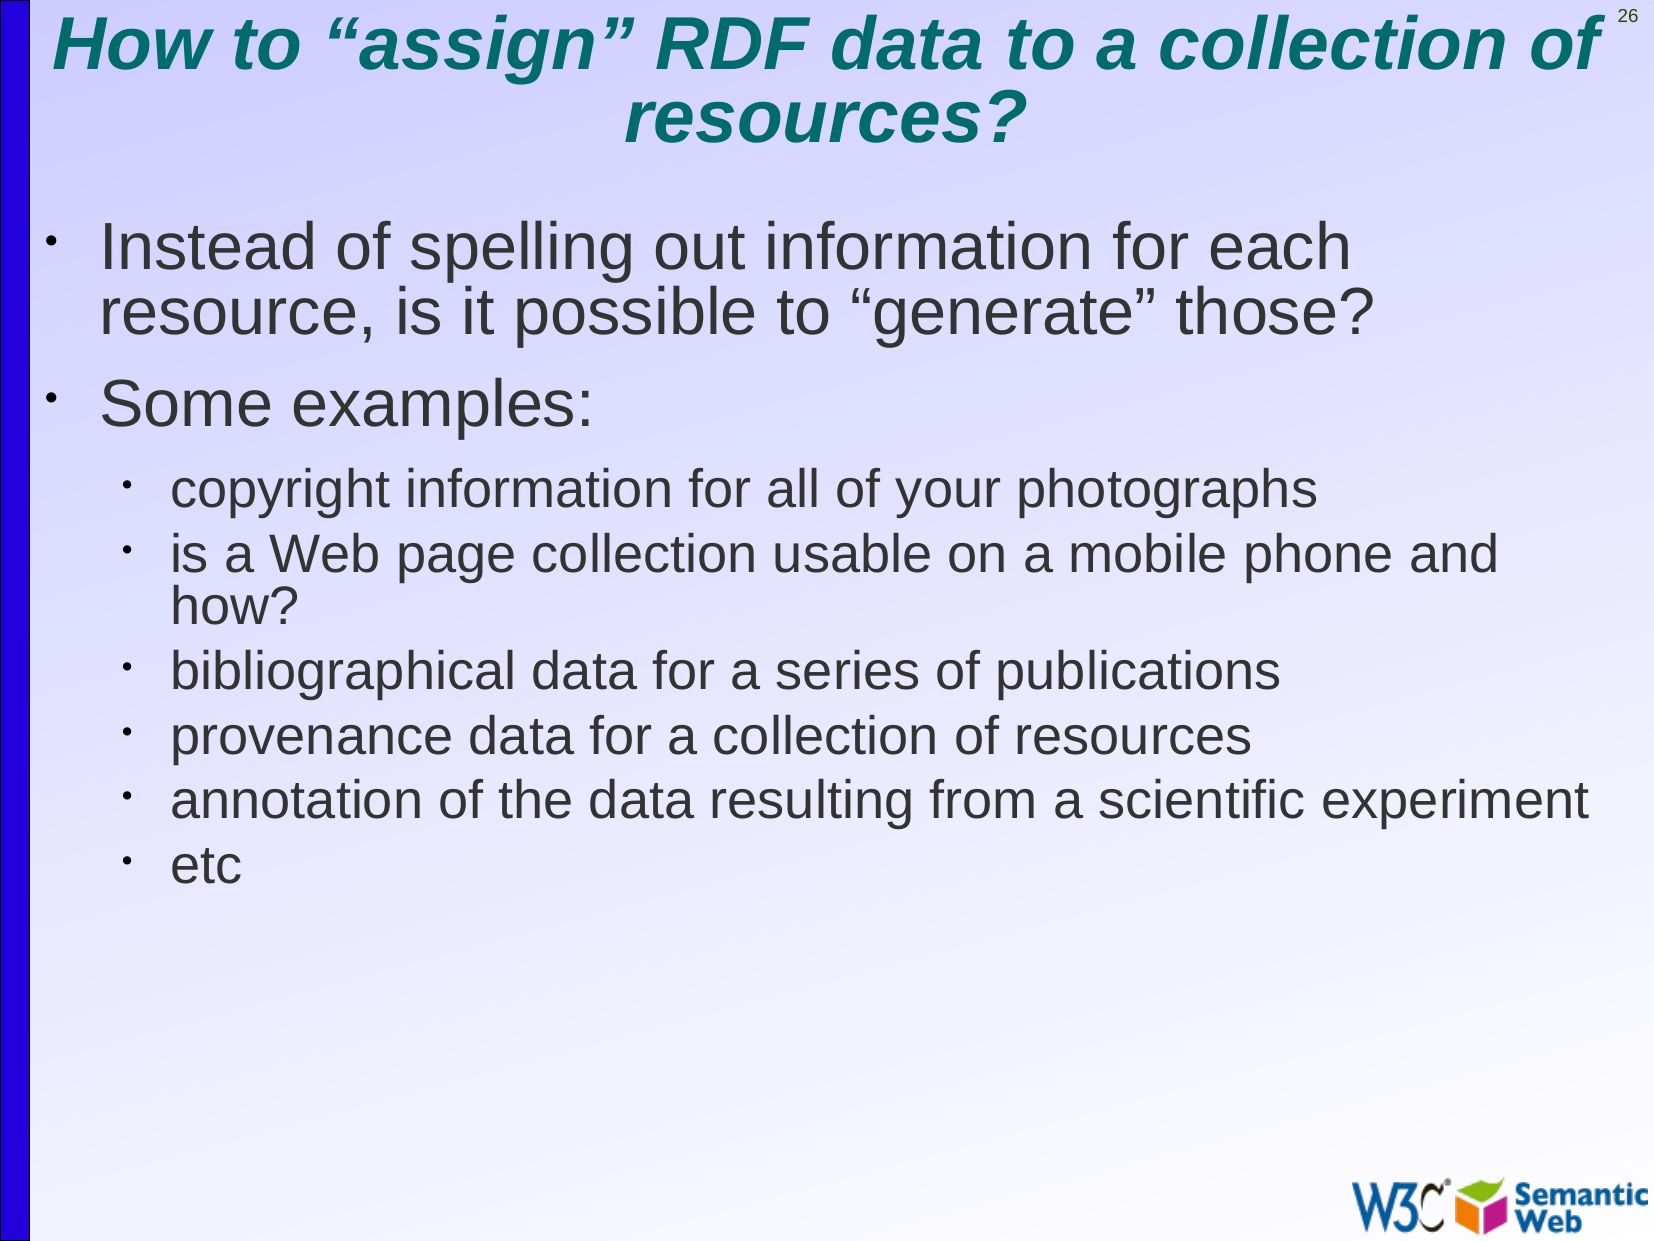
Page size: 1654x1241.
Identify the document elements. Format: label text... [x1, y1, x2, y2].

list Instead of spelling out information for each resource, is it possible to “generate” those? Some examples: copyright information for all of your photographs is a Web page collection usable on a mobile phone and how? bibliographical data for a series of publications provenance data for a collection of resources annotation of the data resulting from a scientific experiment etc [29, 212, 1624, 1199]
title How to “assign” RDF data to a collection of resources? [0, 3, 1654, 163]
picture [1352, 1175, 1648, 1235]
